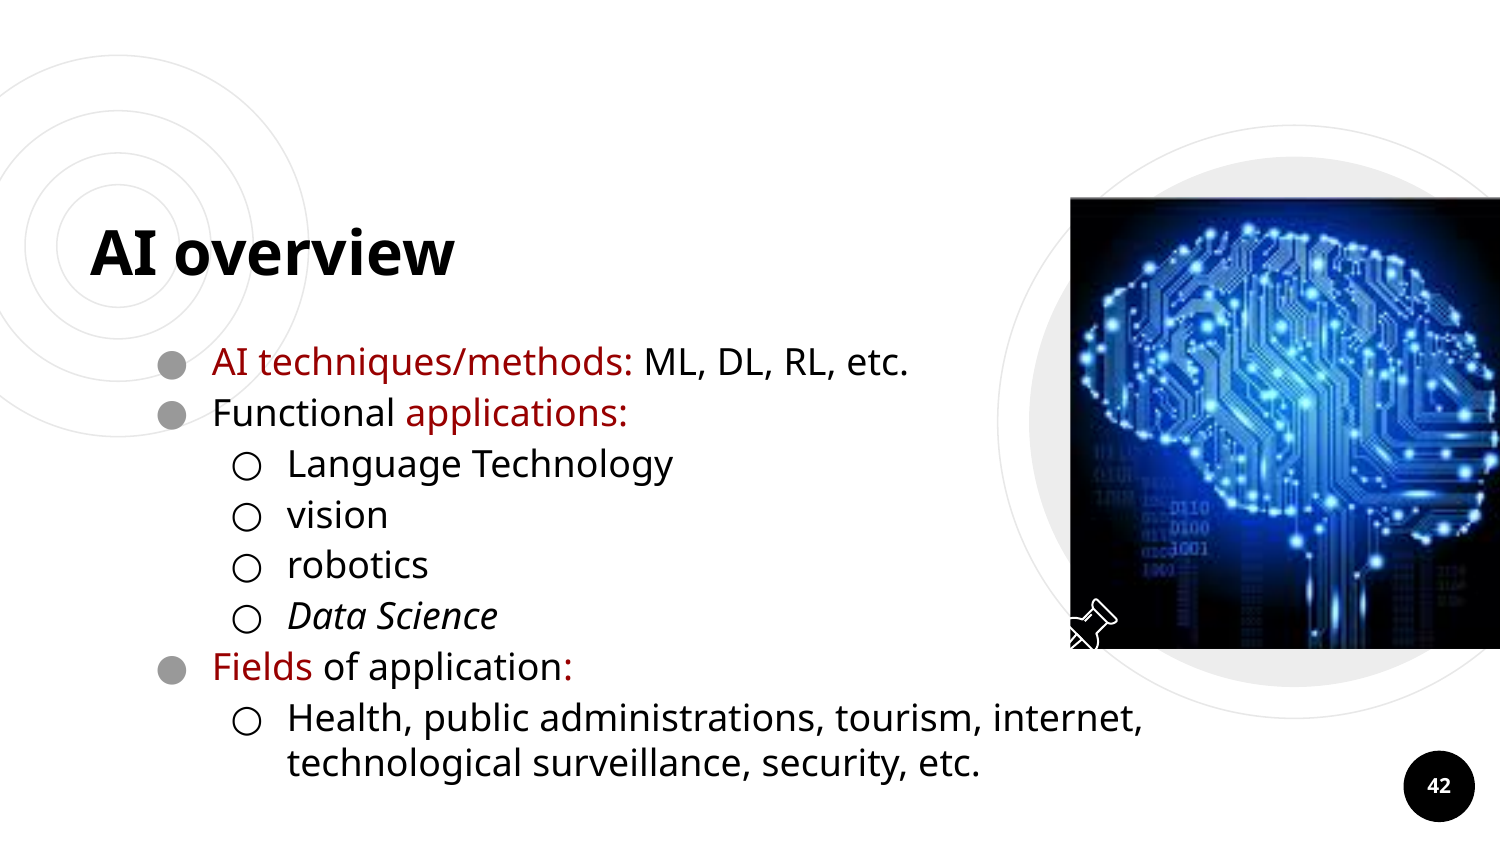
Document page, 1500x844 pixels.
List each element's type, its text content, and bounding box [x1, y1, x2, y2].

picture [1070, 197, 1500, 649]
title AI overview [75, 78, 1178, 304]
slide_number 1 [1403, 750, 1475, 823]
list AI techniques/methods: ML, DL, RL, etc. Functional applications: Language Technology vision robotics Data Science Fields of application: Health, public administrations, tourism, internet, technological surveillance, security, etc. [121, 323, 1195, 836]
